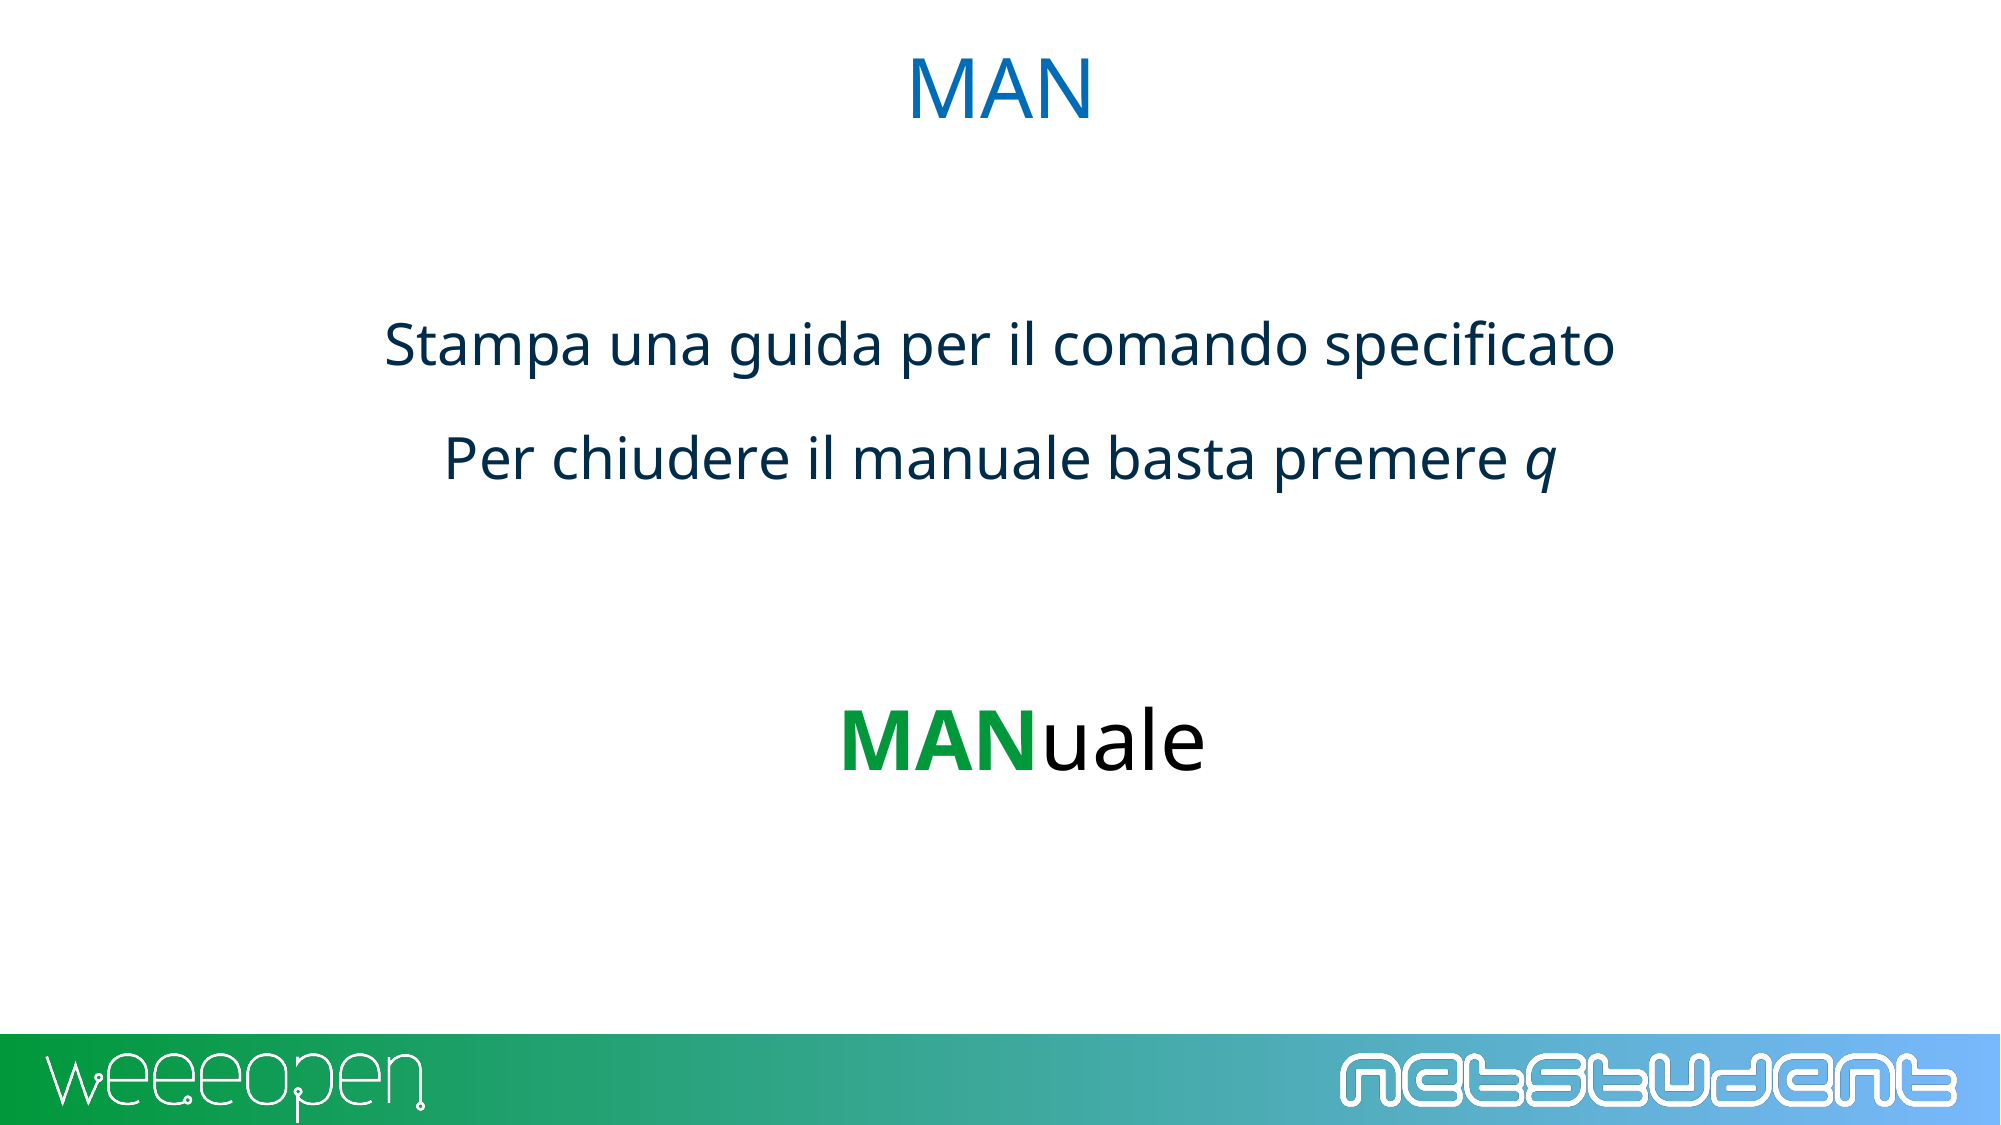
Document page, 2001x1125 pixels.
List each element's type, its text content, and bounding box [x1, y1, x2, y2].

text_box MANuale [829, 679, 1179, 804]
list Stampa una guida per il comando specificato Per chiudere il manuale basta premere q [43, 295, 1959, 1010]
picture [45, 1053, 425, 1123]
title MAN [43, 29, 1959, 247]
picture [1340, 1053, 1957, 1107]
